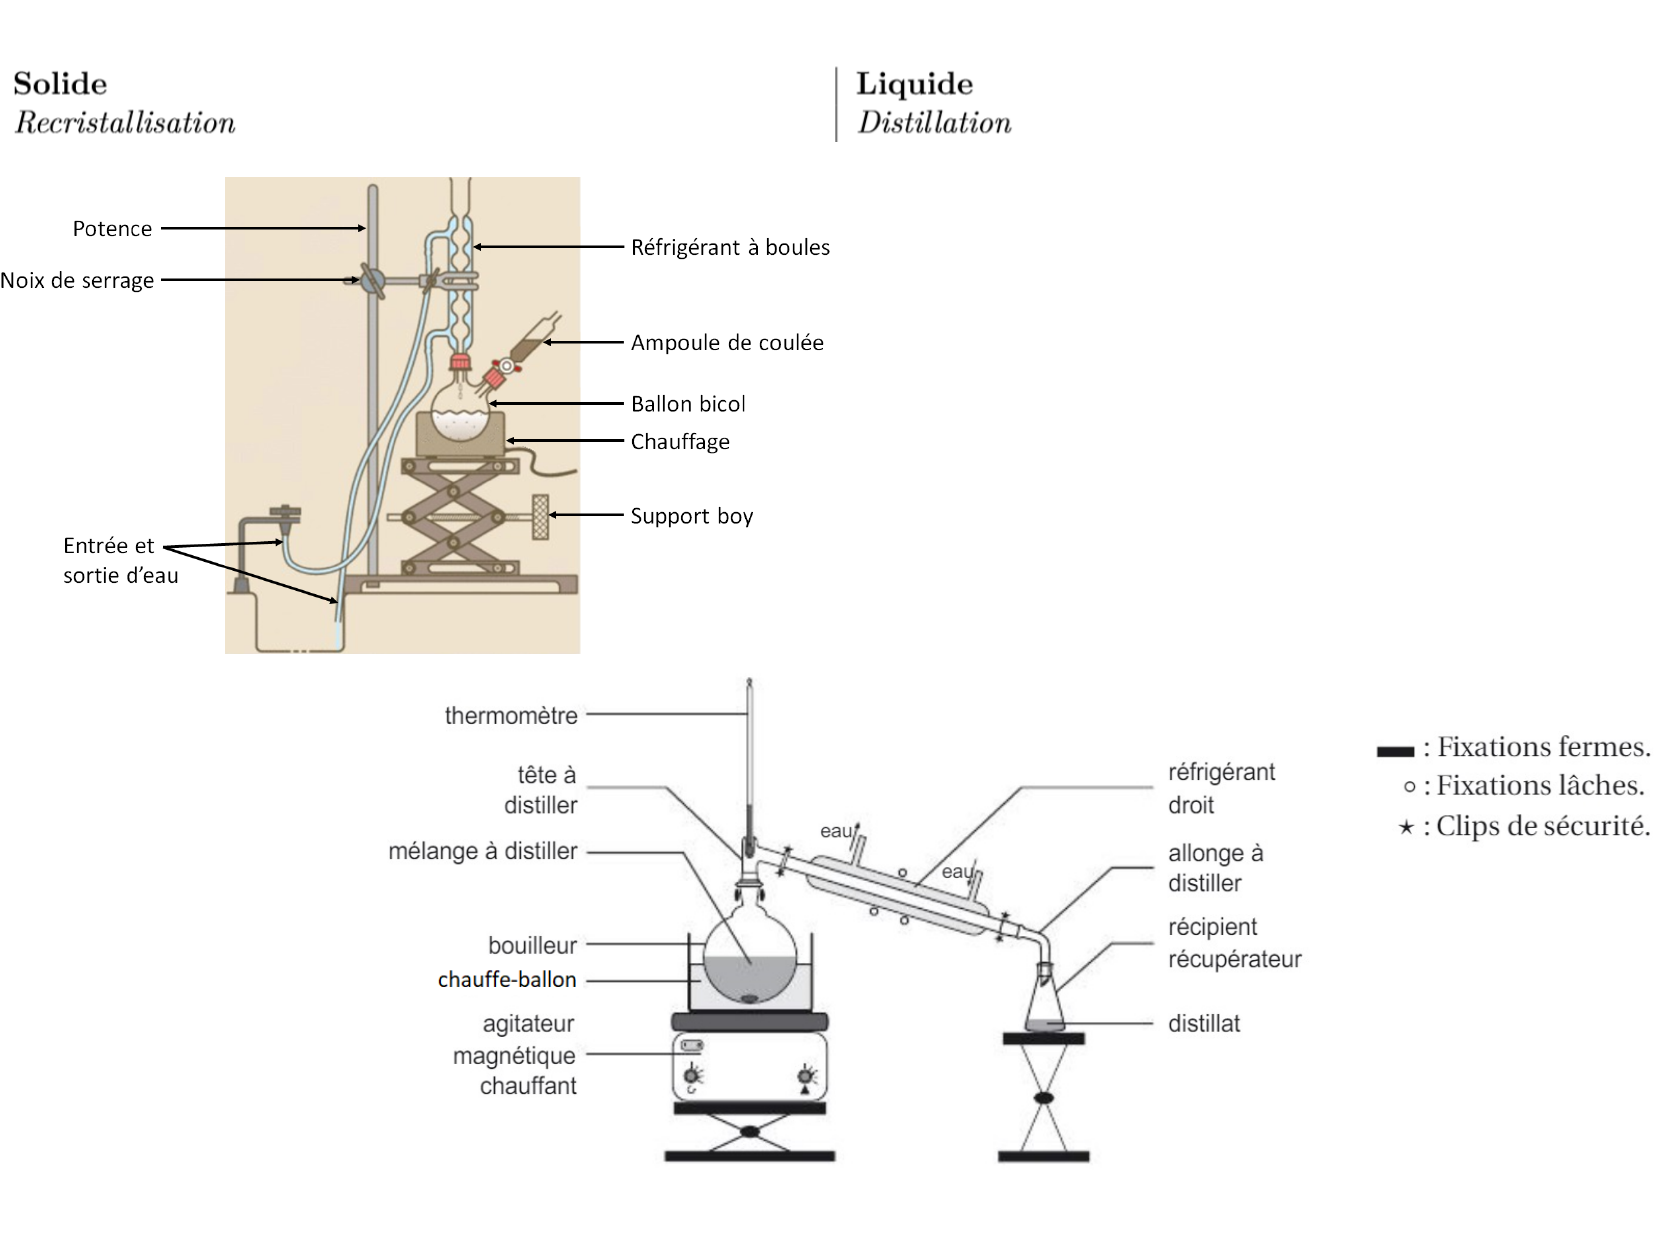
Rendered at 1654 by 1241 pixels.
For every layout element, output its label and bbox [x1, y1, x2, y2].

picture [0, 58, 1654, 142]
picture [0, 177, 831, 654]
picture [387, 673, 1654, 1170]
